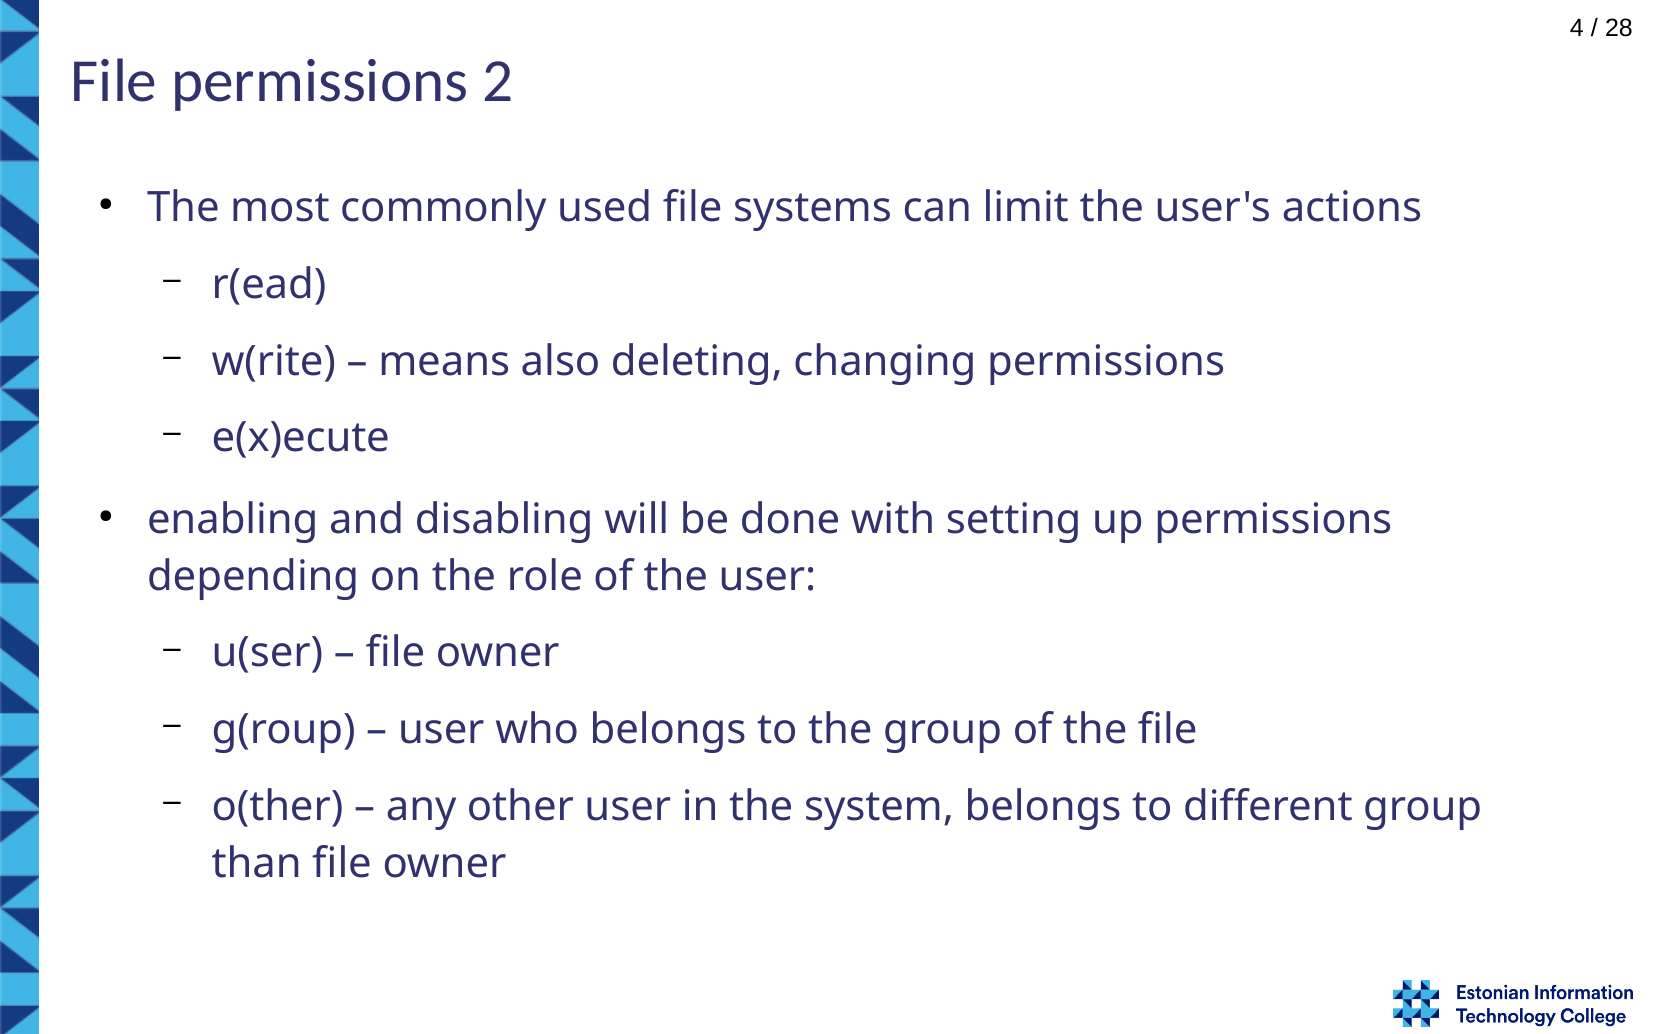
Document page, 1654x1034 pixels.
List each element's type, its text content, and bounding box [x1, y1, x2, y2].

list The most commonly used file systems can limit the user's actions r(ead) w(rite) – means also deleting, changing permissions e(x)ecute enabling and disabling will be done with setting up permissions depending on the role of the user: u(ser) – file owner g(roup) – user who belongs to the group of the file o(ther) – any other user in the system, belongs to different group than file owner [82, 176, 1538, 895]
title File permissions 2 [70, 41, 1630, 130]
picture [1393, 980, 1633, 1027]
